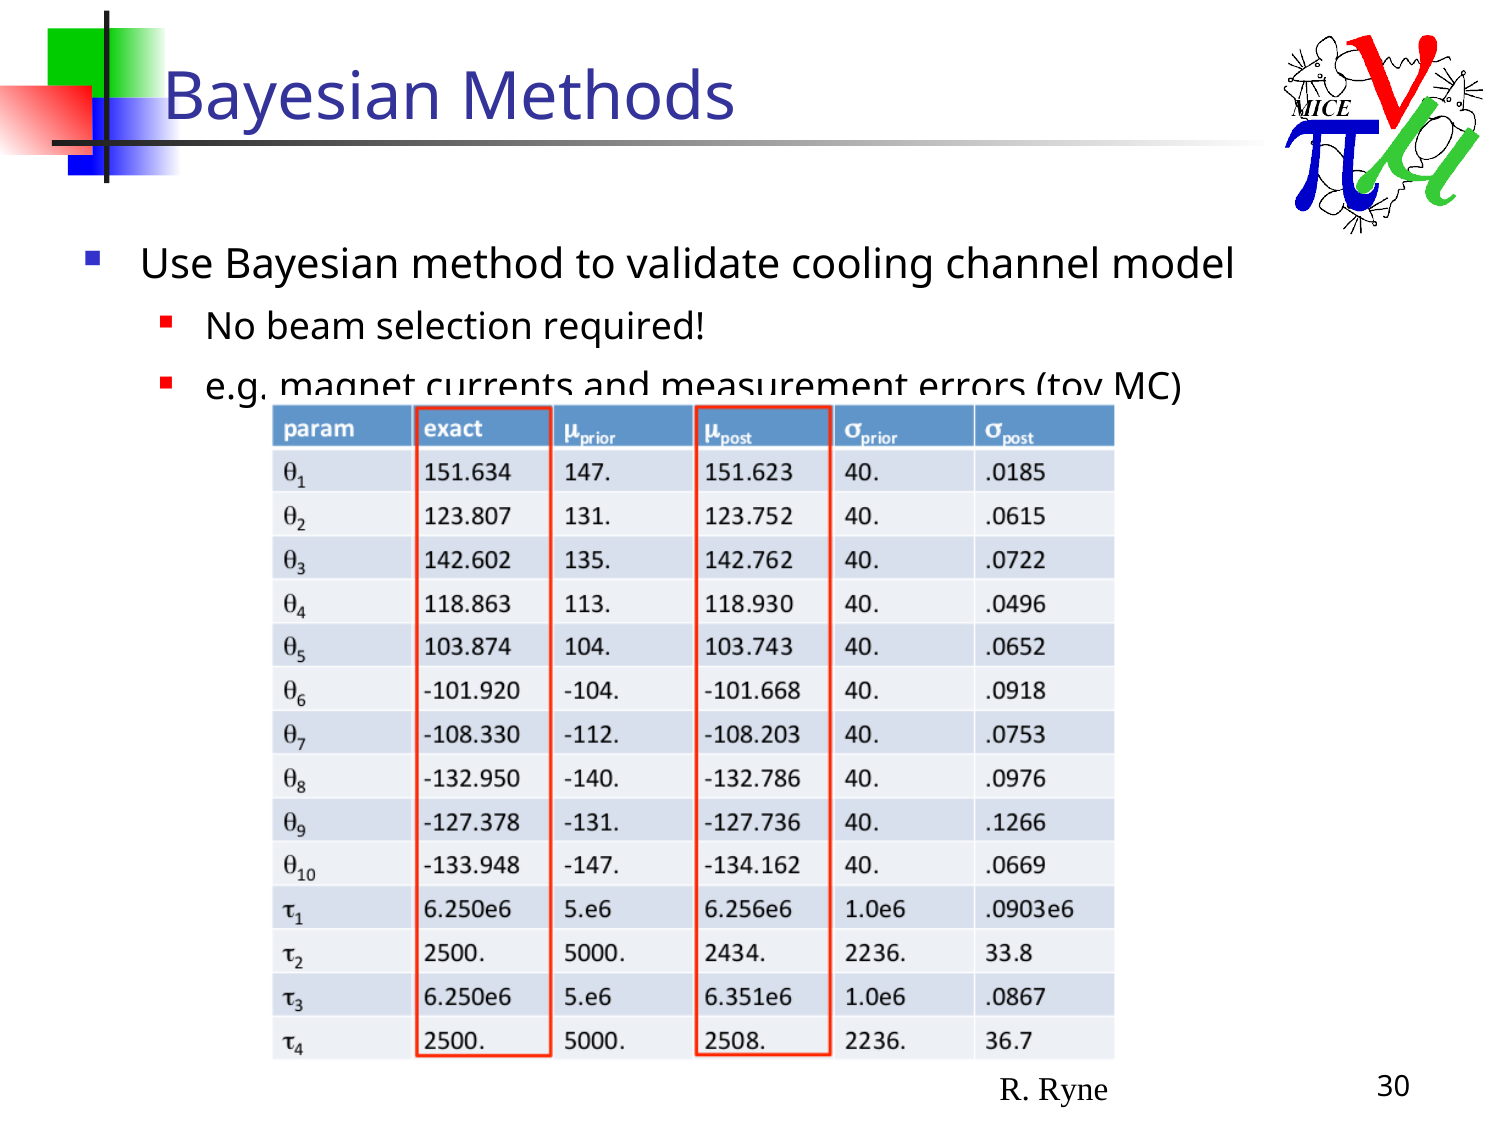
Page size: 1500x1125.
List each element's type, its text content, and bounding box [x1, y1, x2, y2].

title Bayesian Methods [162, 0, 1441, 188]
text_box R. Ryne [984, 1062, 1123, 1115]
picture [1264, 5, 1500, 251]
list Use Bayesian method to validate cooling channel model No beam selection required! e.g. magnet currents and measurement errors (toy MC) [83, 233, 1359, 886]
picture [265, 395, 1123, 1071]
